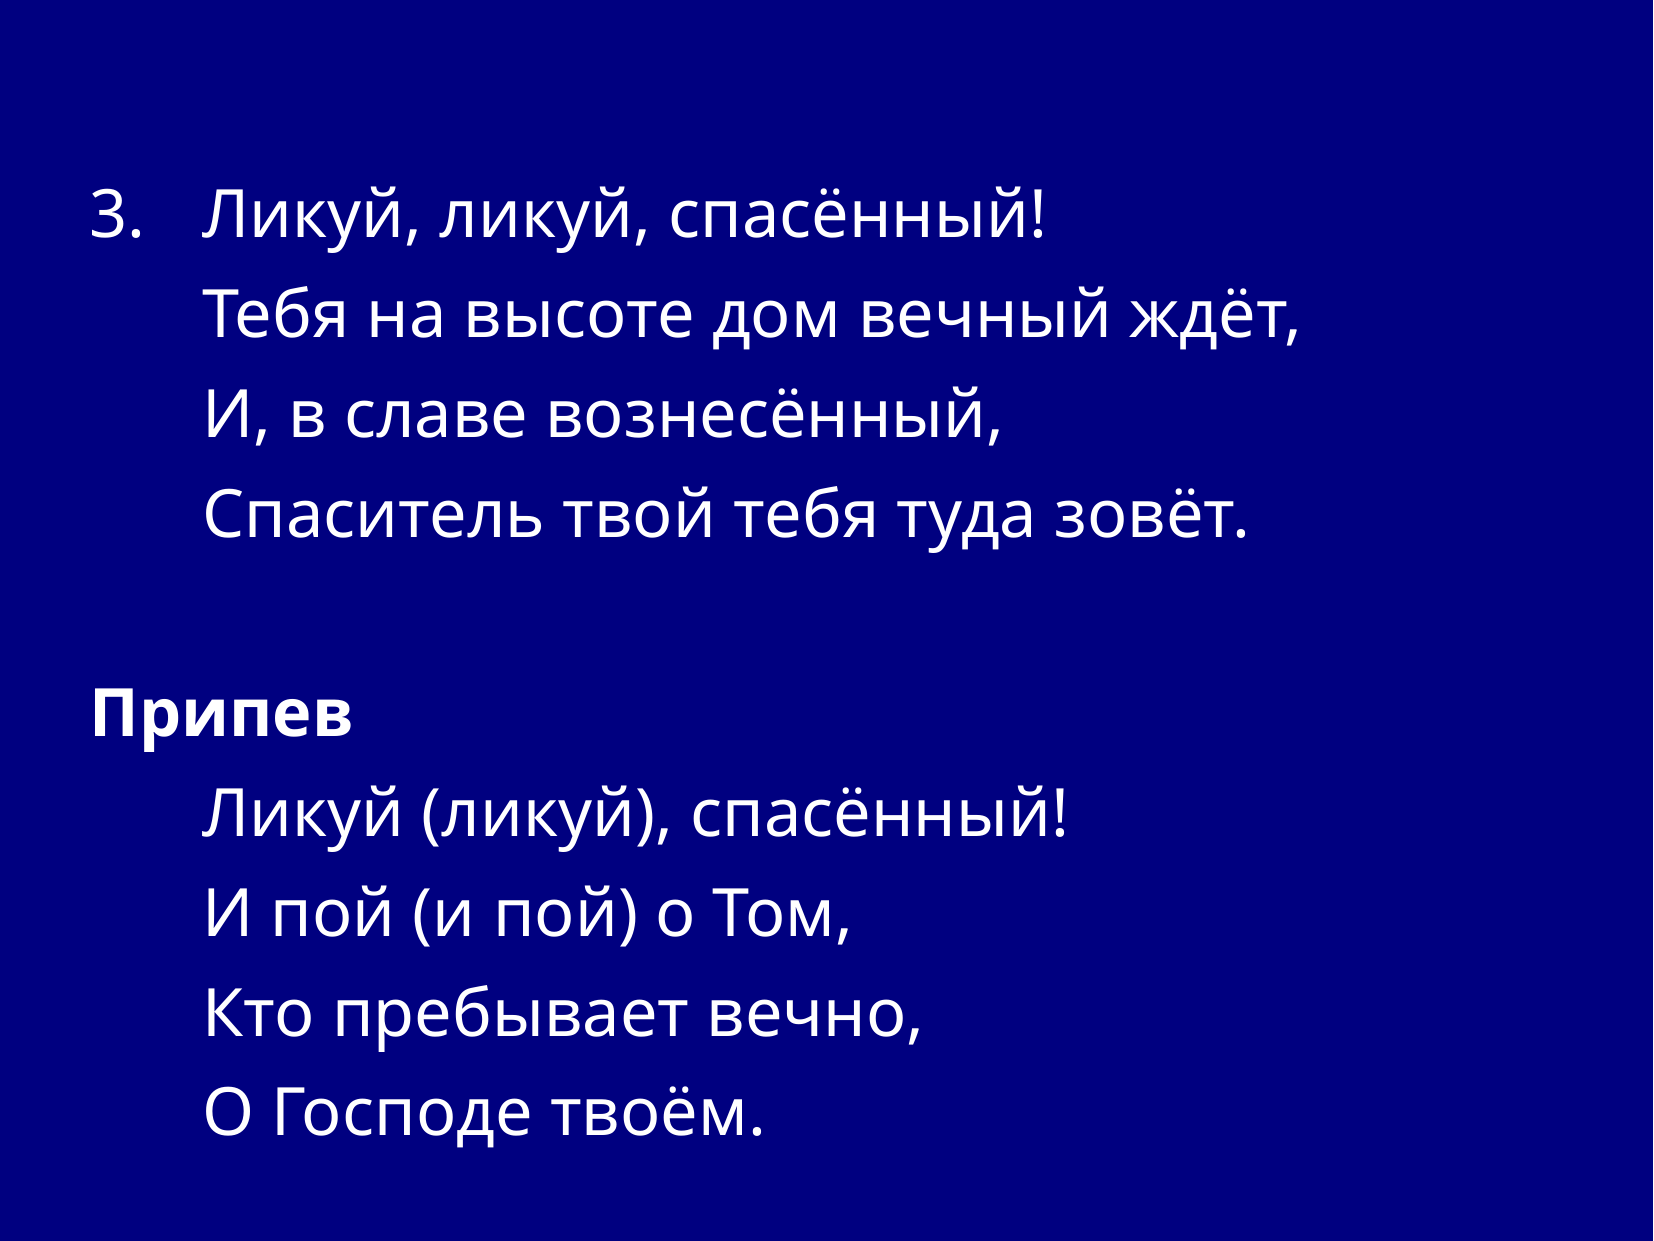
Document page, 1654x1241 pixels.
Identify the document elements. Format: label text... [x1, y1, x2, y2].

text_box 3. Ликуй, ликуй, спасённый! Тебя на высоте дом вечный ждёт, И, в славе вознесённый, Спаситель твой тебя туда зовёт. Припев Ликуй (ликуй), спасённый! И пой (и пой) о Том, Кто пребывает вечно, О Господе твоём. [75, 150, 1576, 1163]
